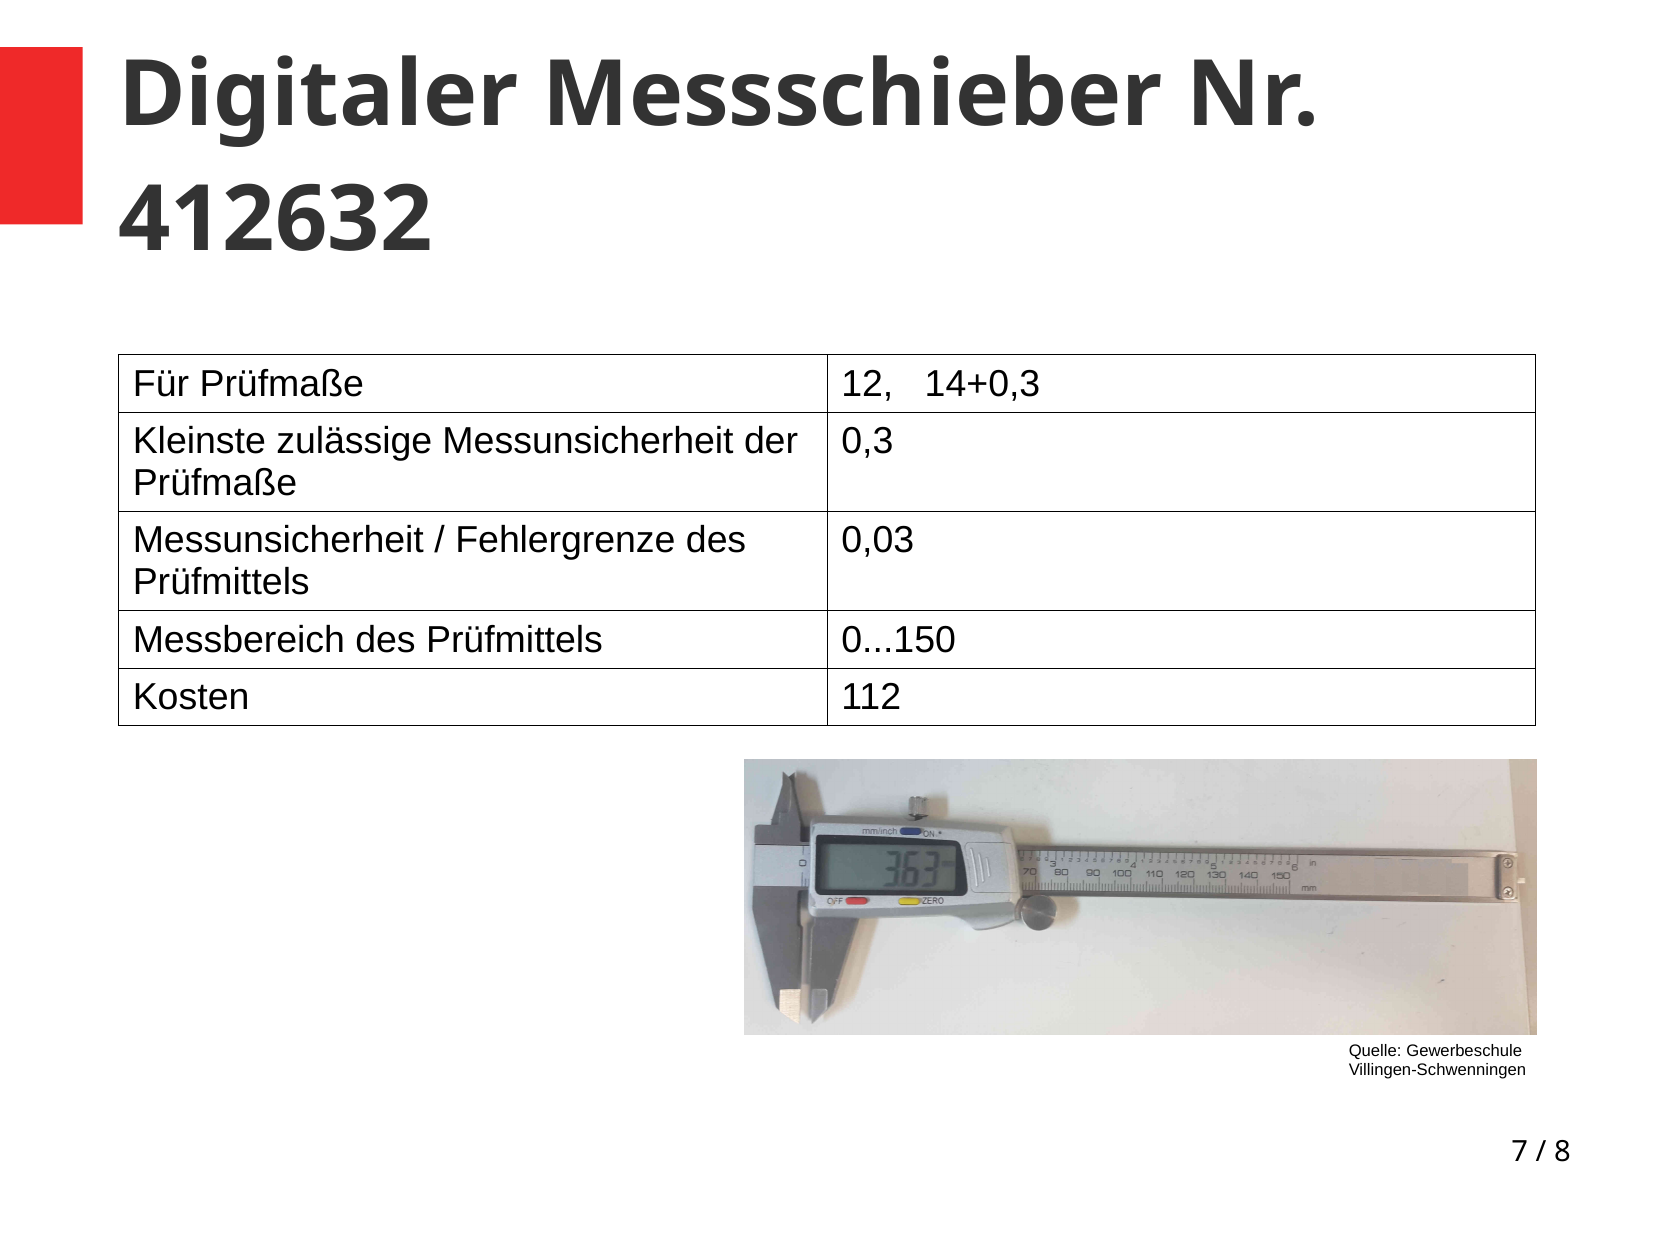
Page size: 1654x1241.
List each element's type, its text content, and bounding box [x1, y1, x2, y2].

table_header 12, 14+0,3 [828, 355, 1535, 412]
table_cell Messbereich des Prüfmittels [119, 611, 827, 668]
table_cell Kleinste zulässige Messunsicherheit der Prüfmaße [119, 413, 827, 511]
table_cell 112 [828, 669, 1535, 725]
table_cell Kosten [119, 669, 827, 725]
table_cell 0,3 [828, 413, 1535, 511]
table_header Für Prüfmaße [119, 355, 827, 412]
text_box Quelle: Gewerbeschule Villingen-Schwenningen [1333, 1034, 1543, 1087]
title Digitaler Messschieber Nr. 412632 [118, 0, 1571, 314]
table_cell 0,03 [828, 512, 1535, 610]
table_cell Messunsicherheit / Fehlergrenze des Prüfmittels [119, 512, 827, 610]
table_cell 0...150 [828, 611, 1535, 668]
picture [744, 759, 1537, 1035]
